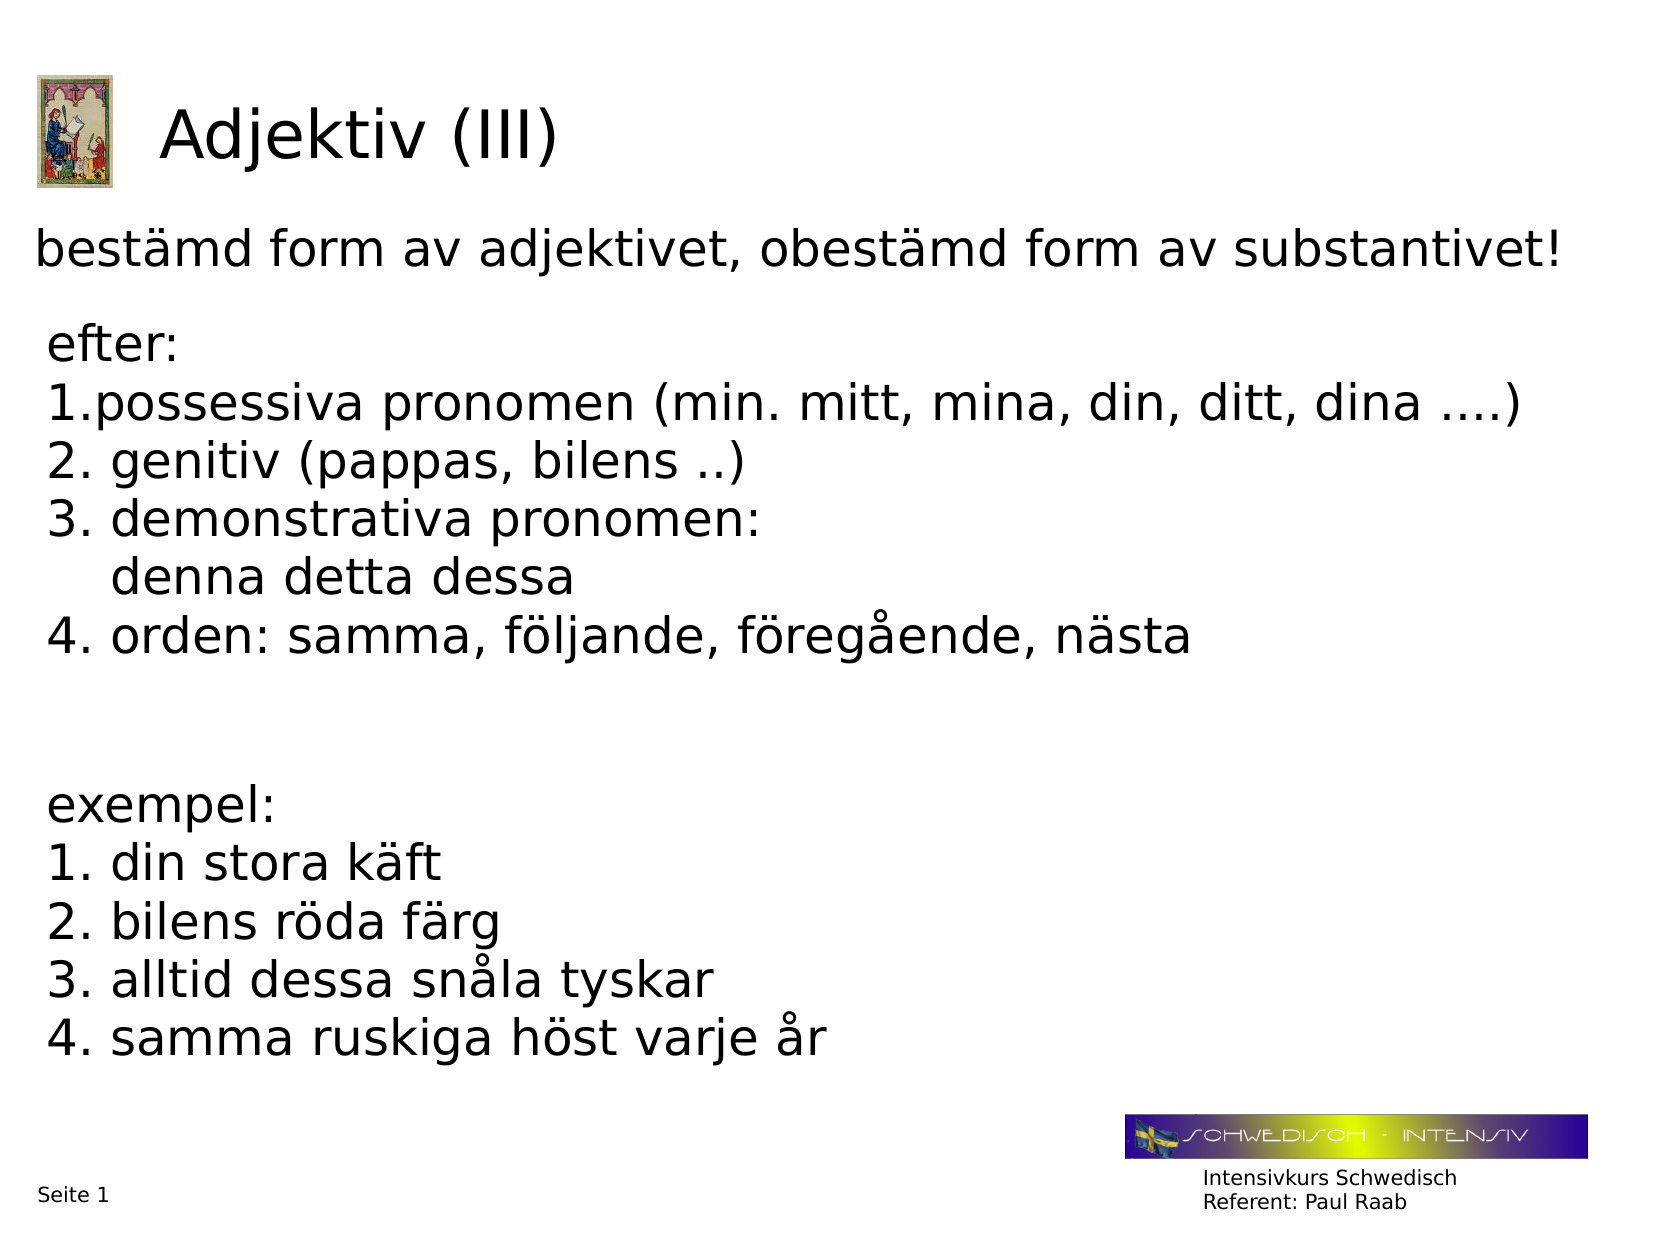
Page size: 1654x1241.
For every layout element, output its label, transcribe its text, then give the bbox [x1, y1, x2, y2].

text_box efter: 1.possessiva pronomen (min. mitt, mina, din, ditt, dina ....) 2. genitiv (pappas, bilens ..) 3. demonstrativa pronomen: denna detta dessa 4. orden: samma, följande, föregående, nästa [31, 308, 1637, 673]
text_box bestämd form av adjektivet, obestämd form av substantivet! [19, 213, 1625, 287]
text_box exempel: 1. din stora käft 2. bilens röda färg 3. alltid dessa snåla tyskar 4. samma ruskiga höst varje år [31, 768, 1637, 1075]
text_box Adjektiv (III) [144, 88, 601, 182]
picture [1125, 1114, 1588, 1159]
picture [37, 75, 113, 188]
